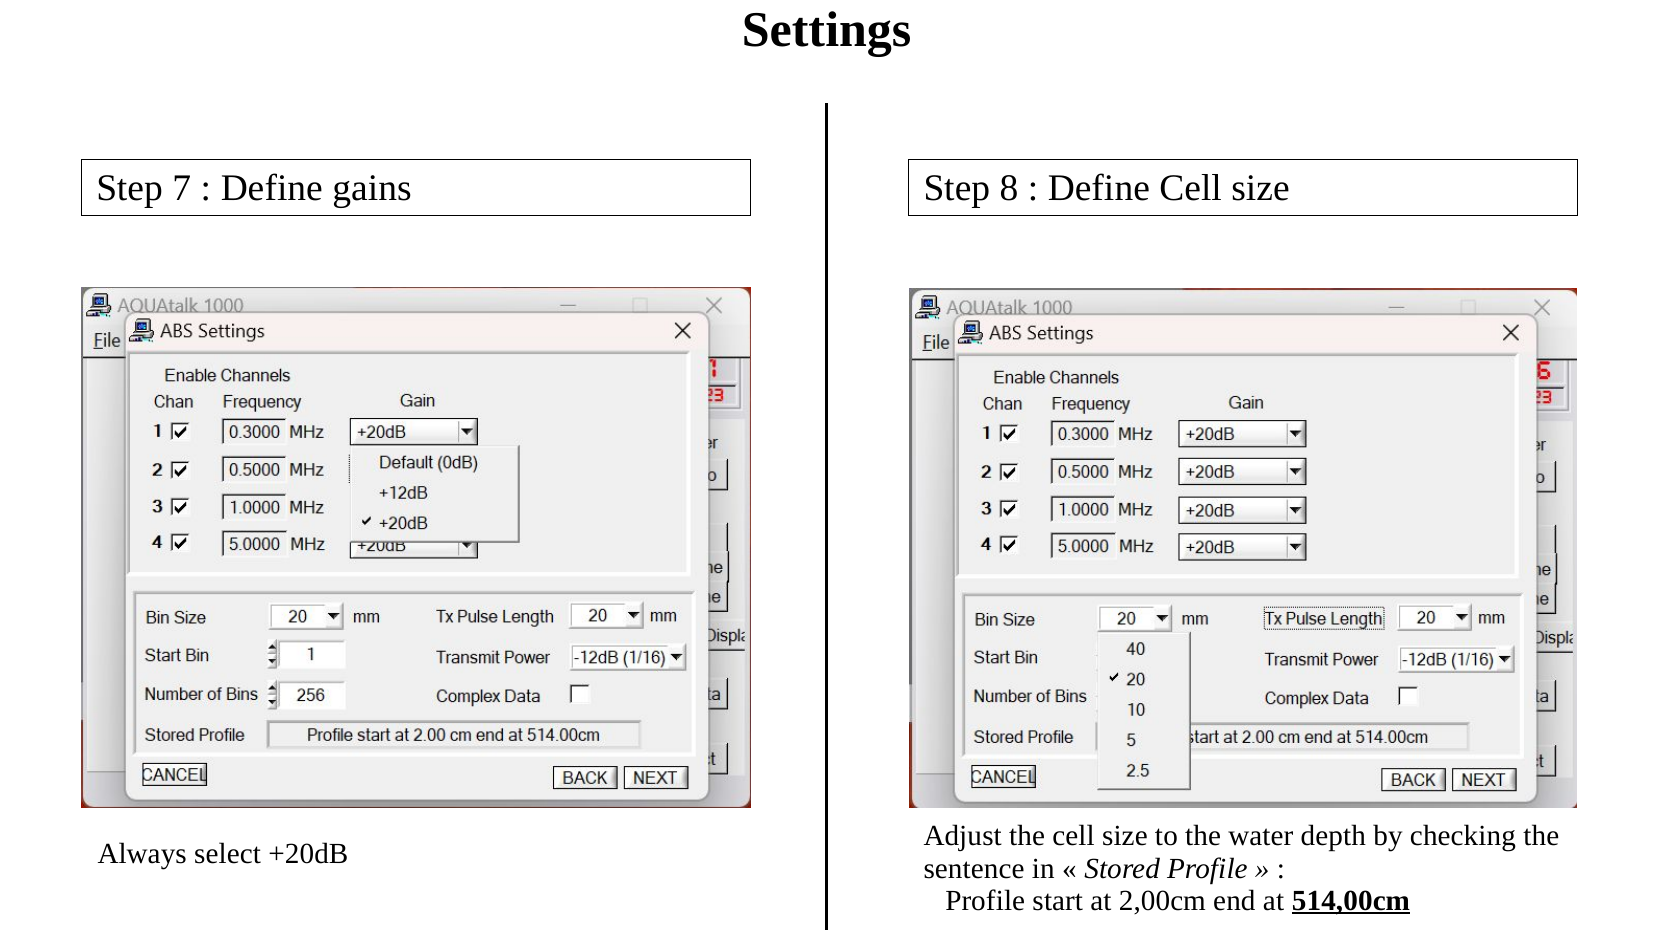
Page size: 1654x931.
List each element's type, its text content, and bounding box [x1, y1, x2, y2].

text_box Settings [0, 0, 1654, 65]
text_box Step 8 : Define Cell size [908, 159, 1578, 216]
text_box Adjust the cell size to the water depth by checking the sentence in « Stored Profile » : Profile start at 2,00cm end at 514,00cm [908, 812, 1595, 924]
picture [909, 288, 1577, 808]
text_box Step 7 : Define gains [81, 159, 751, 216]
picture [81, 287, 751, 808]
text_box Always select +20dB [82, 830, 769, 910]
